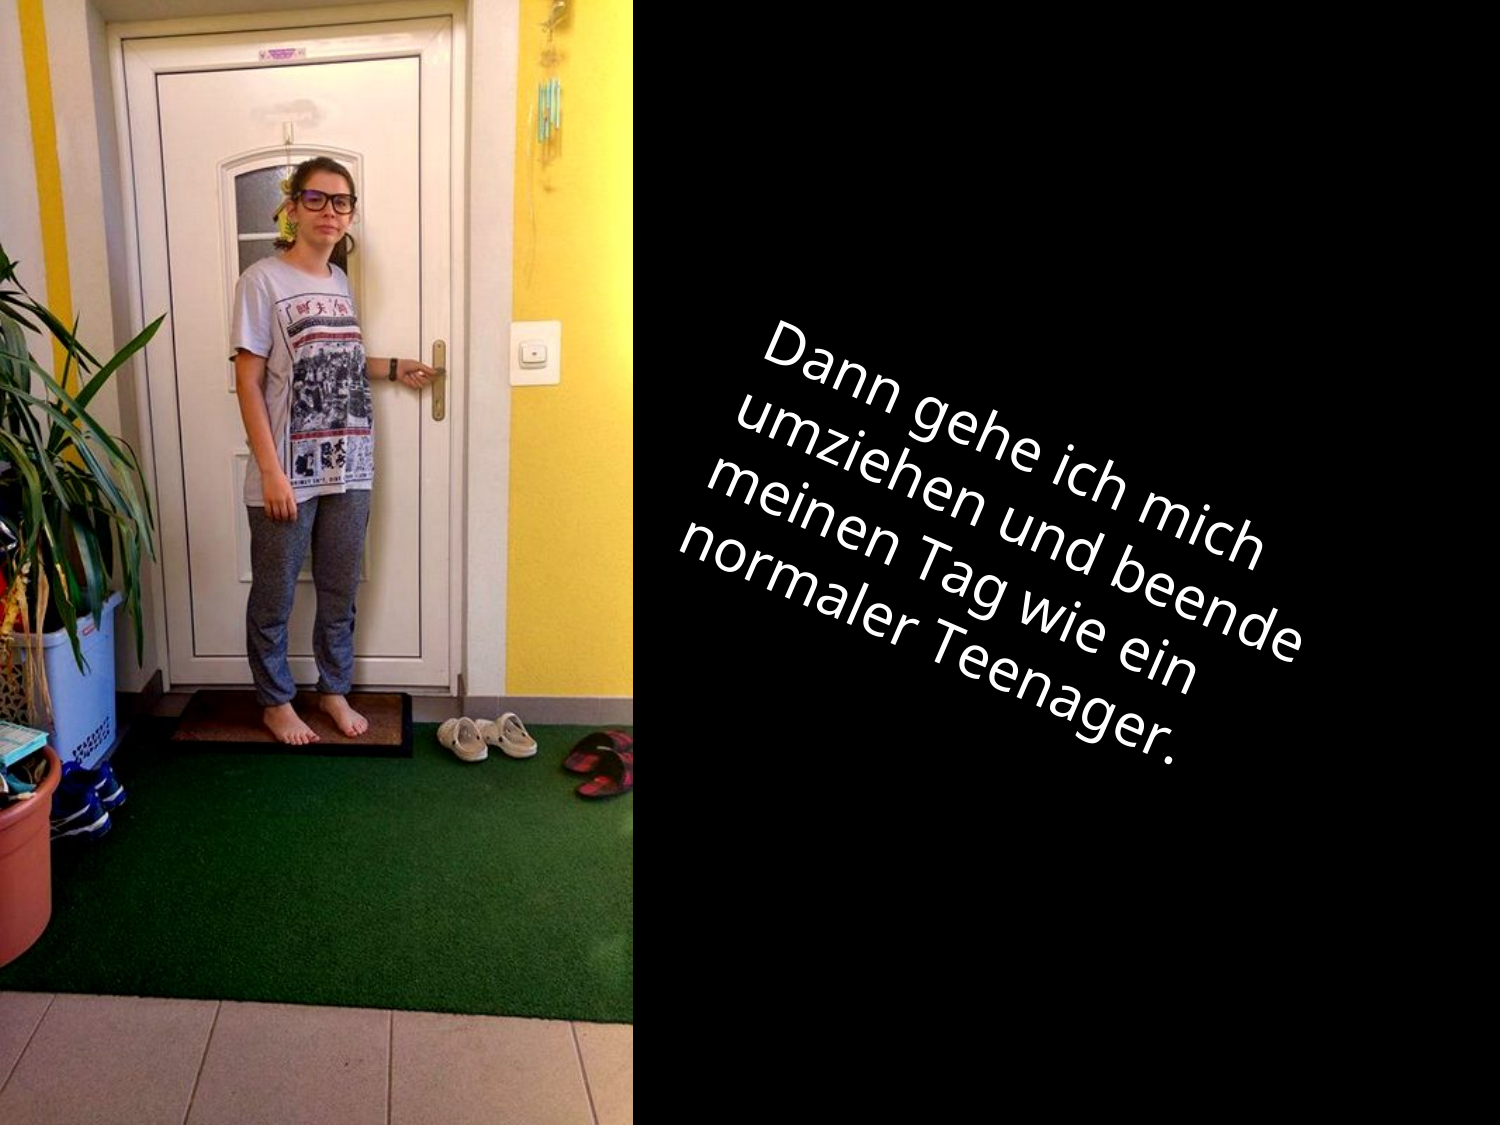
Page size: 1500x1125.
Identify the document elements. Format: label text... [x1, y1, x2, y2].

picture [0, 0, 633, 1125]
text_box Dann gehe ich mich umziehen und beende meinen Tag wie ein normaler Teenager. [652, 290, 1407, 840]
